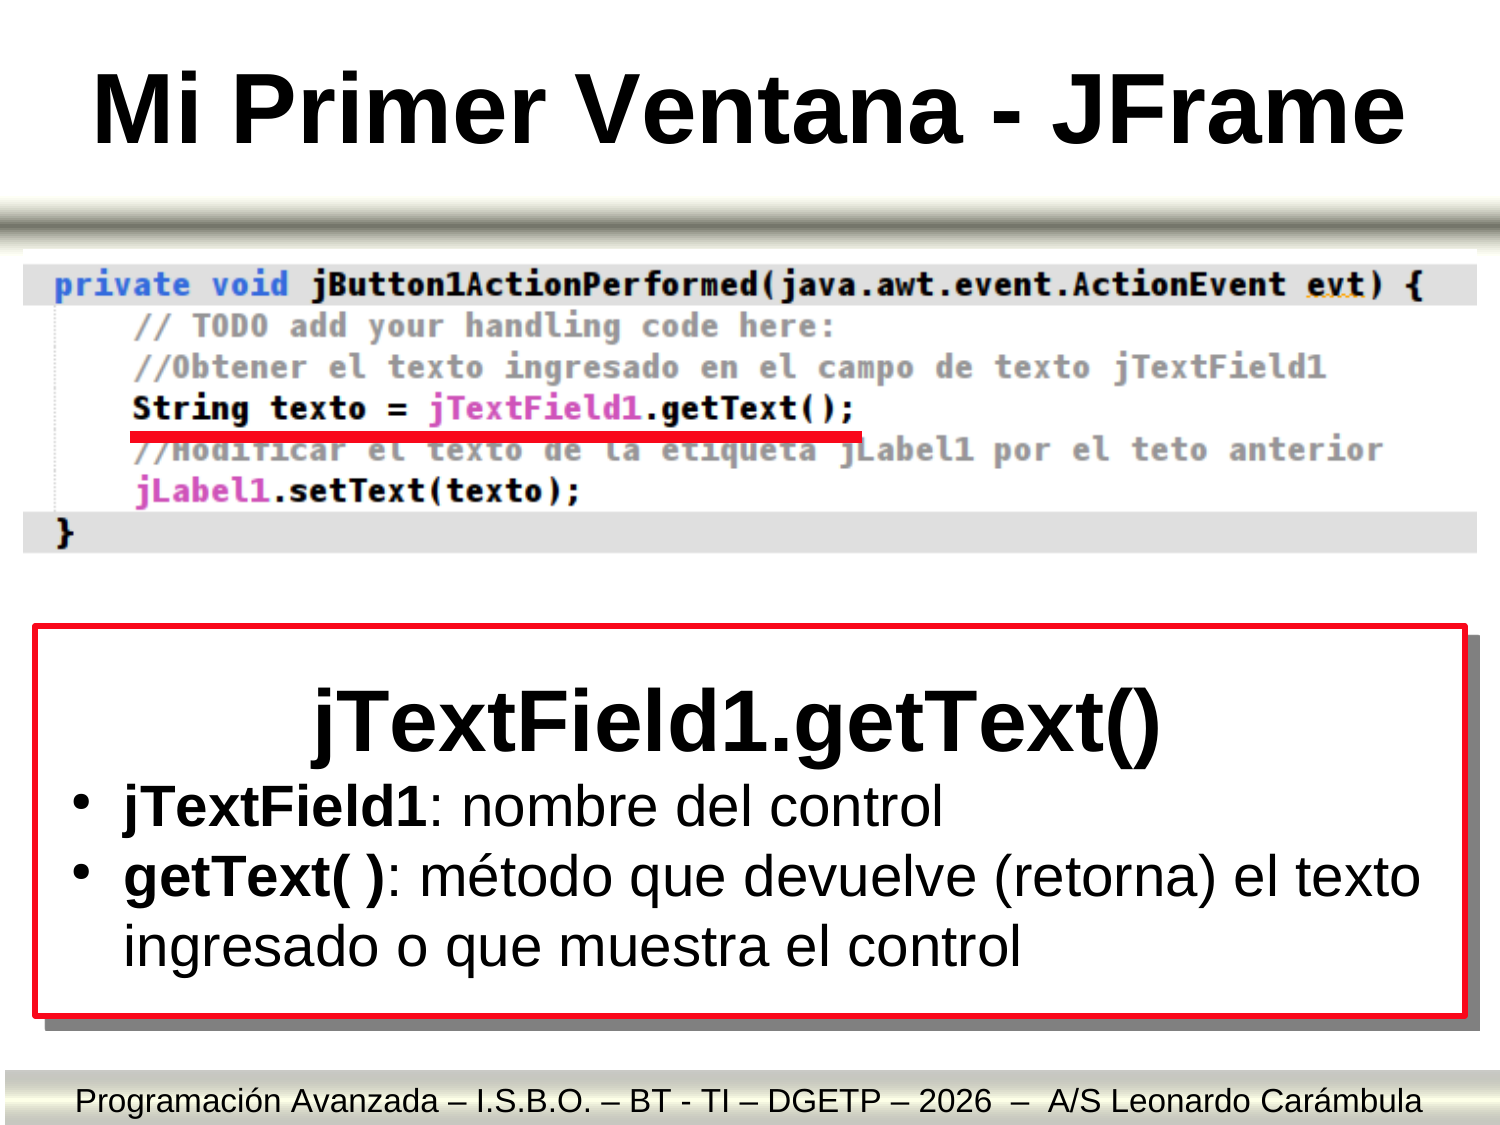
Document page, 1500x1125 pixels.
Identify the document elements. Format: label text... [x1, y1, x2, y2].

text_box jTextField1.getText() jTextField1: nombre del control getText( ): método que devuelve (retorna) el texto ingresado o que muestra el control [35, 625, 1465, 1016]
picture [23, 249, 1477, 581]
title Mi Primer Ventana - JFrame [0, 9, 1500, 198]
